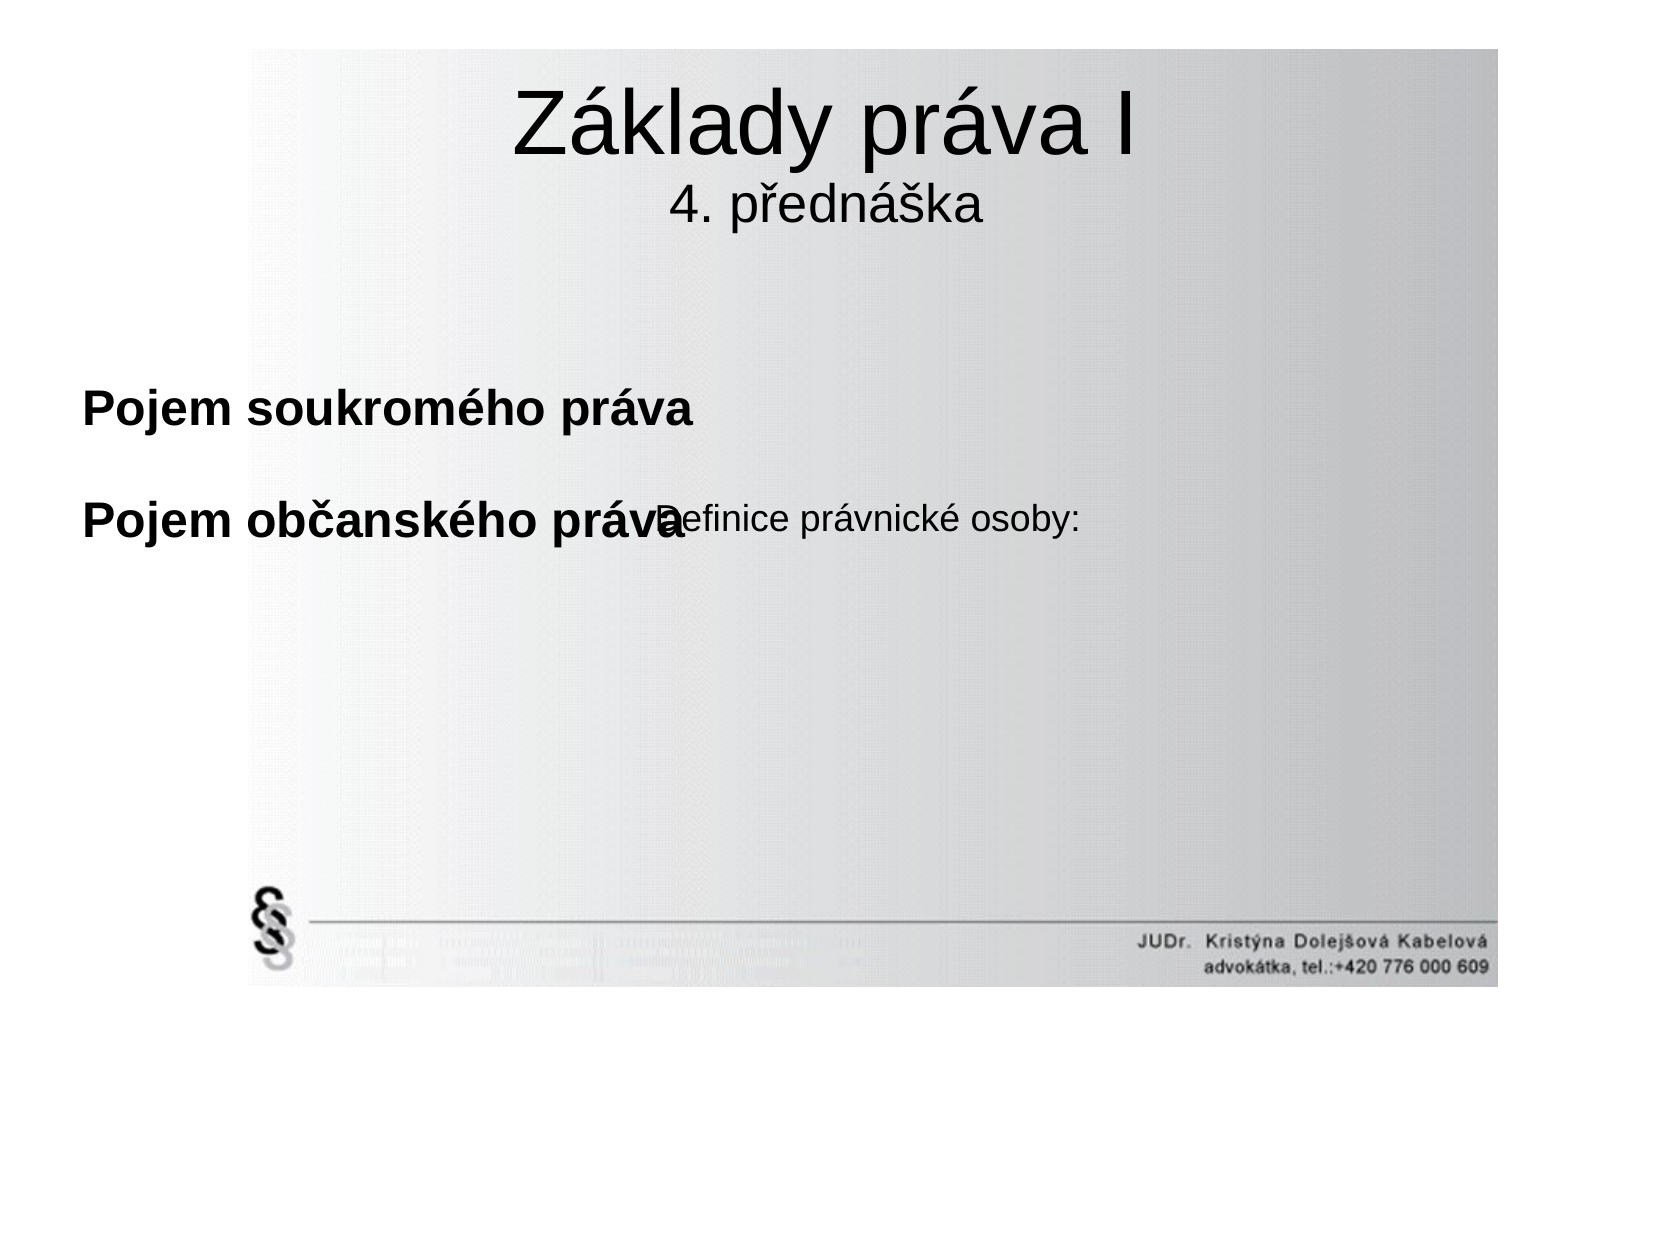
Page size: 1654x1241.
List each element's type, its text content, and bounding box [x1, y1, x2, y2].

subtitle Pojem soukromého práva Pojem občanského práva [82, 0, 1571, 1241]
